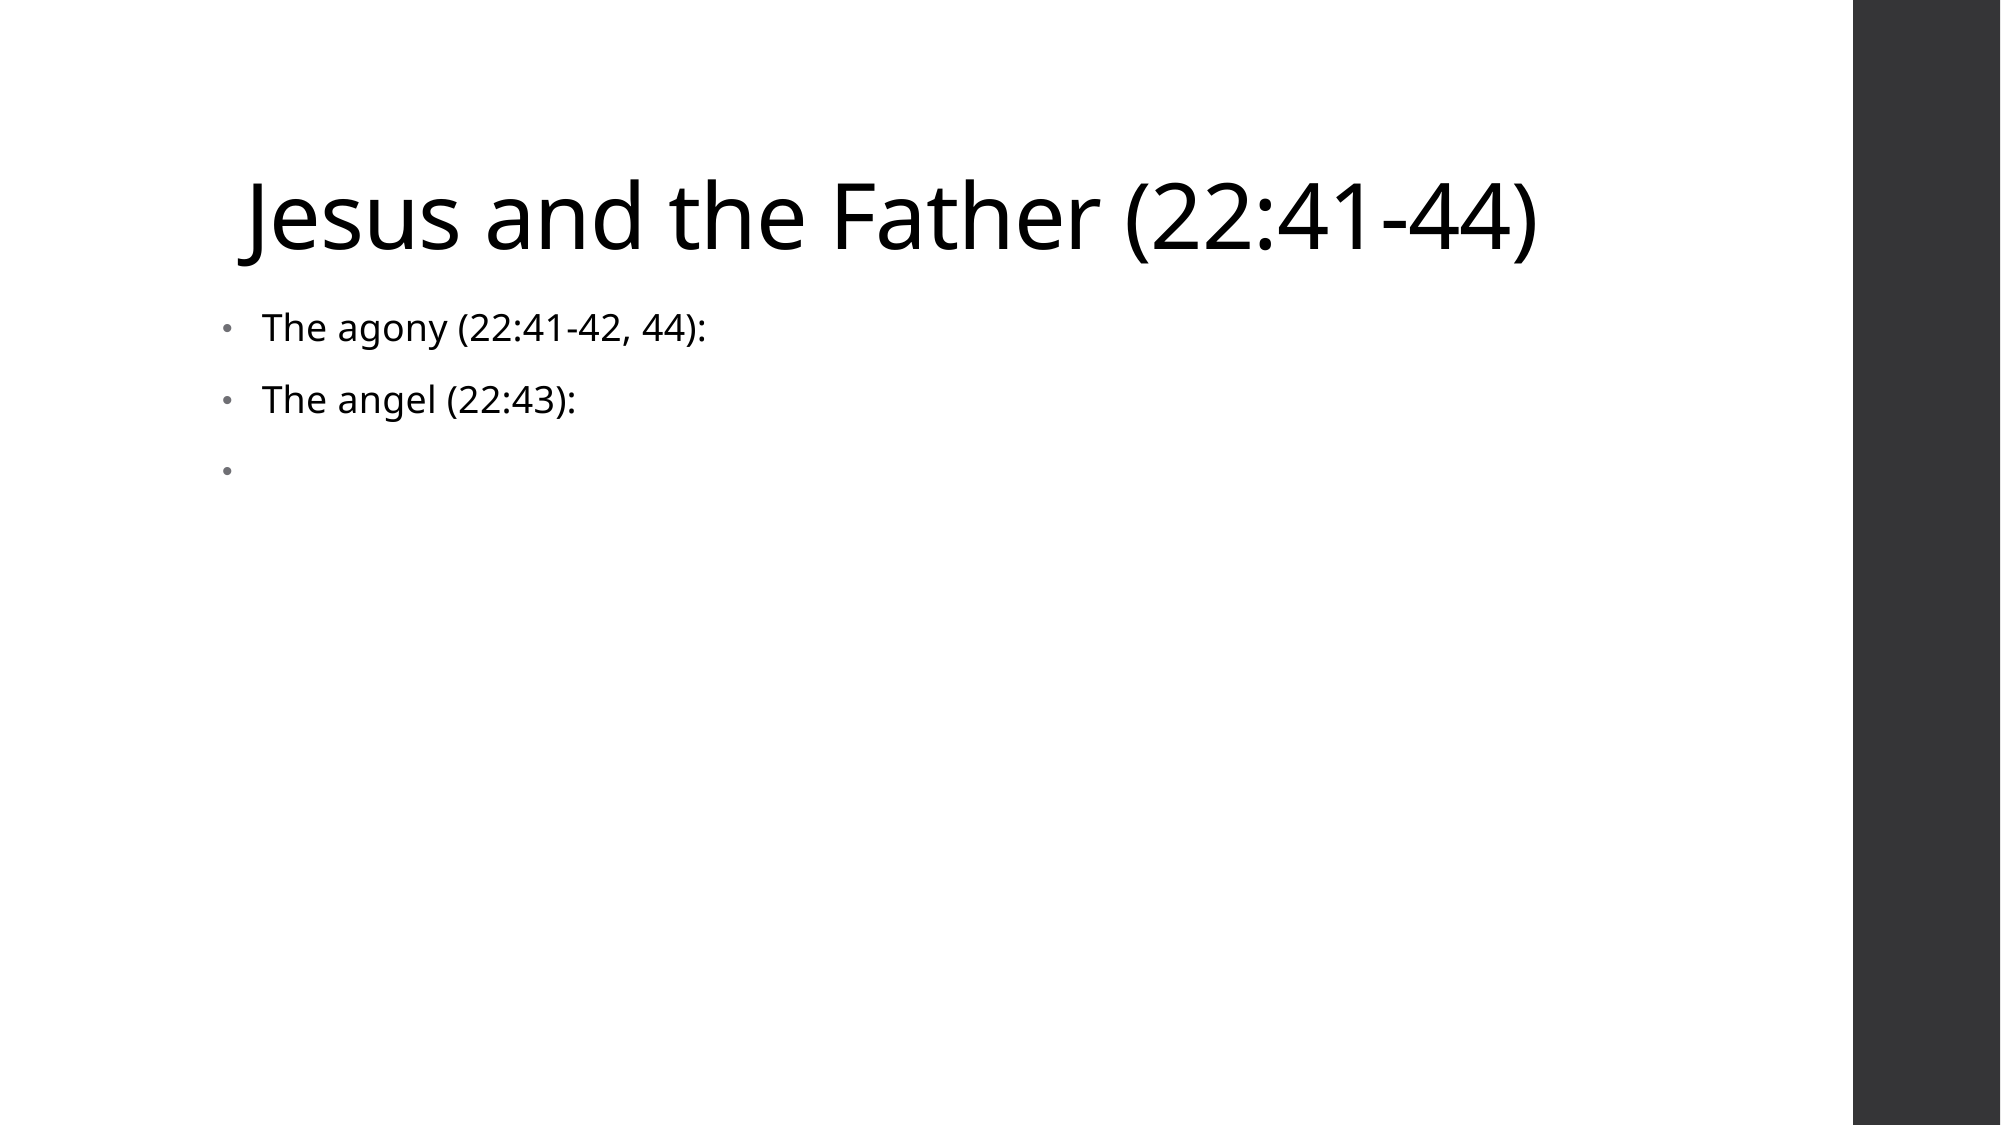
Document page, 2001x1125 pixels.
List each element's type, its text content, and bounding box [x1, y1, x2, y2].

title Jesus and the Father (22:41-44) [206, 60, 1797, 278]
list The agony (22:41-42, 44): The angel (22:43): [206, 299, 1617, 1014]
